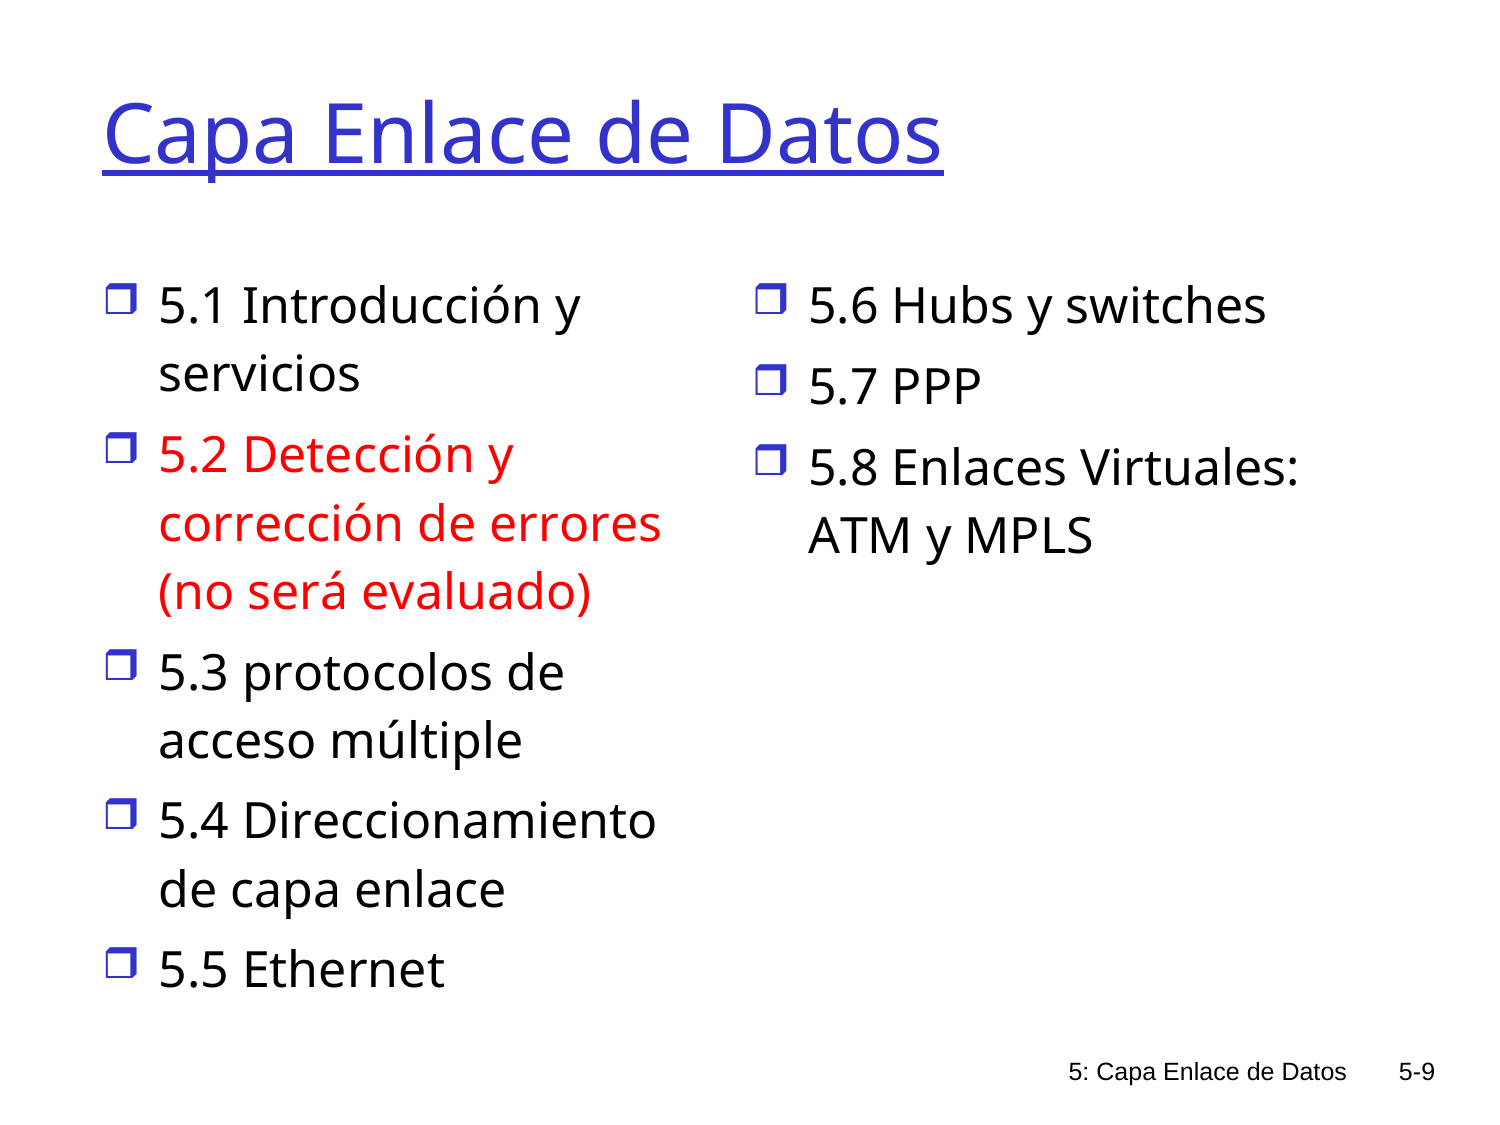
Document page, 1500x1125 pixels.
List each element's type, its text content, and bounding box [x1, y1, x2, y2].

list 5.6 Hubs y switches 5.7 PPP 5.8 Enlaces Virtuales: ATM y MPLS [737, 262, 1403, 1026]
title Capa Enlace de Datos [87, 37, 1363, 225]
list 5.1 Introducción y servicios 5.2 Detección y corrección de errores (no será evaluado) 5.3 protocolos de acceso múltiple 5.4 Direccionamiento de capa enlace 5.5 Ethernet [87, 262, 713, 1026]
